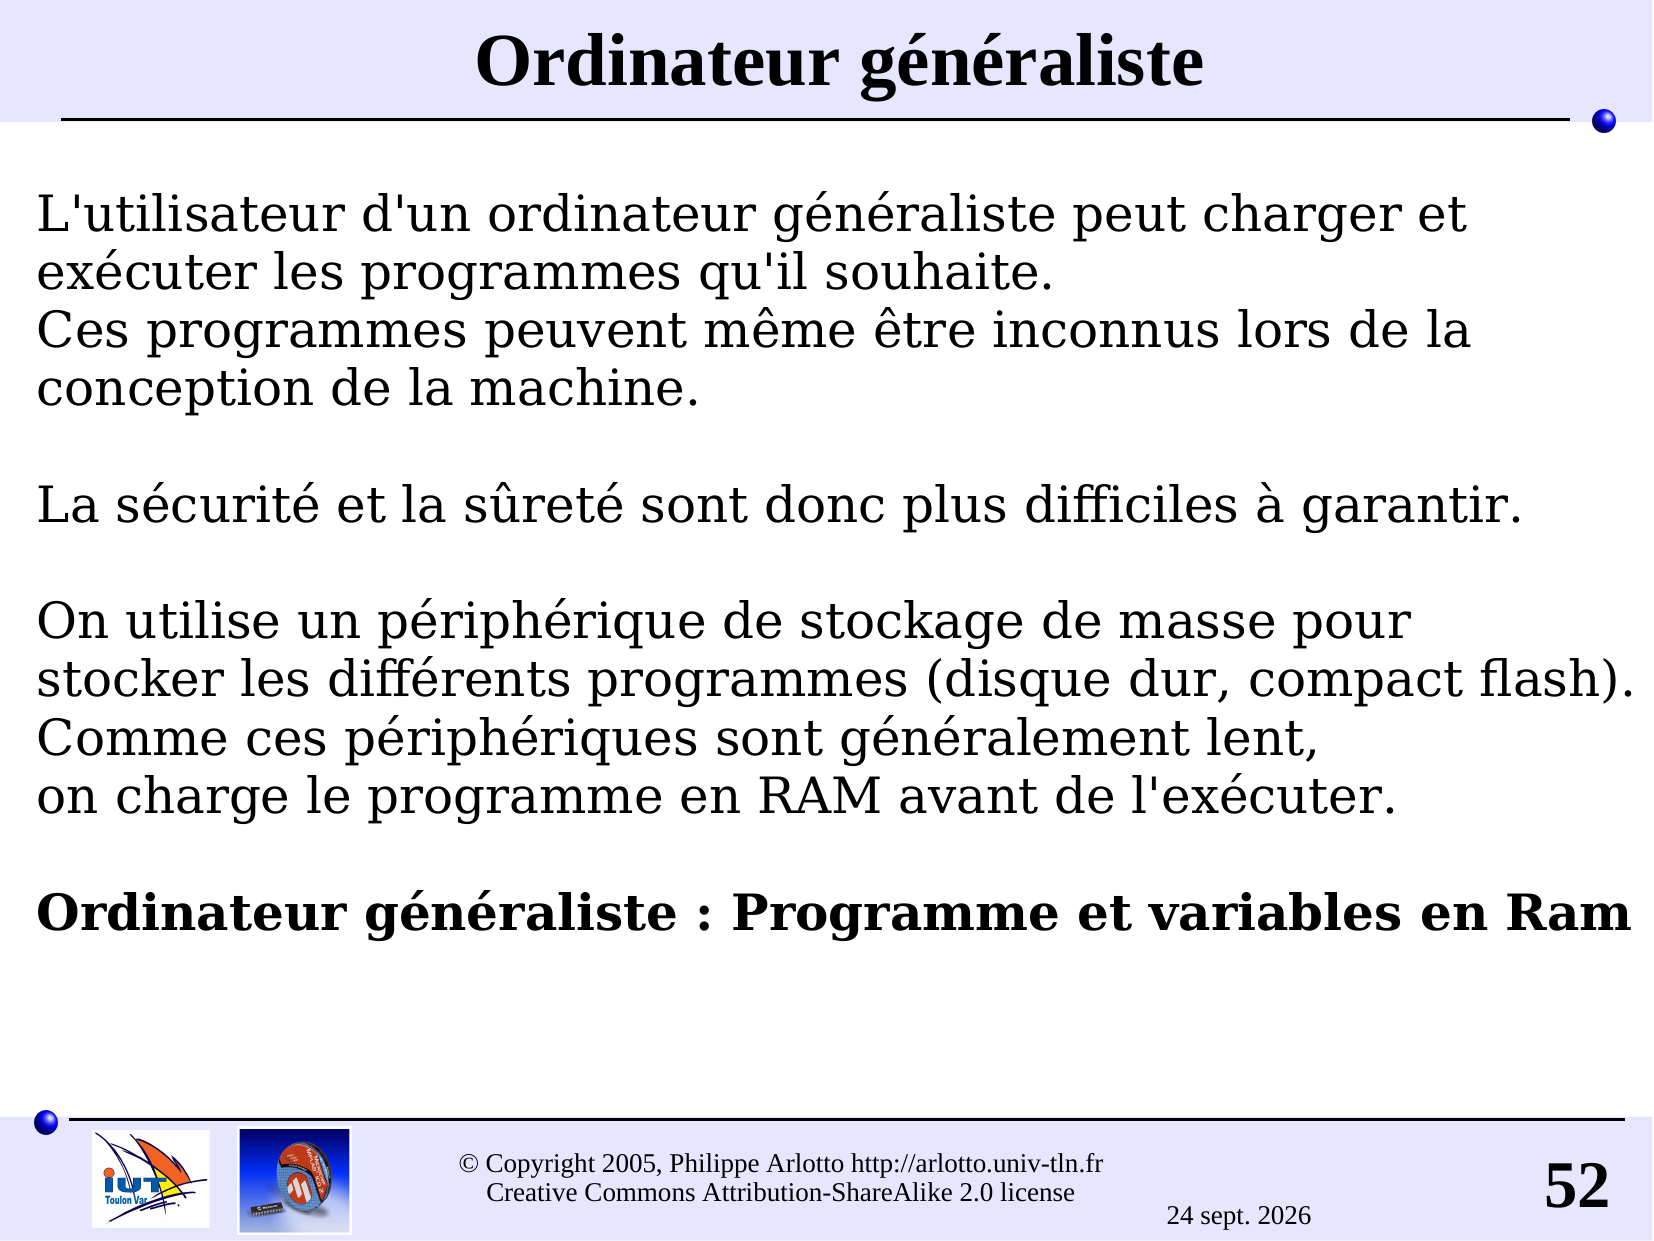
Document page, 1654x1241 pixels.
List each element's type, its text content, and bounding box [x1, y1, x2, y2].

text_box L'utilisateur d'un ordinateur généraliste peut charger et exécuter les programmes qu'il souhaite. Ces programmes peuvent même être inconnus lors de la conception de la machine. La sécurité et la sûreté sont donc plus difficiles à garantir. On utilise un périphérique de stockage de masse pour stocker les différents programmes (disque dur, compact flash). Comme ces périphériques sont généralement lent, on charge le programme en RAM avant de l'exécuter. Ordinateur généraliste : Programme et variables en Ram [36, 184, 1641, 1059]
title Ordinateur généraliste [95, 14, 1585, 107]
text_box [1358, 797, 1418, 857]
picture [237, 1126, 352, 1235]
